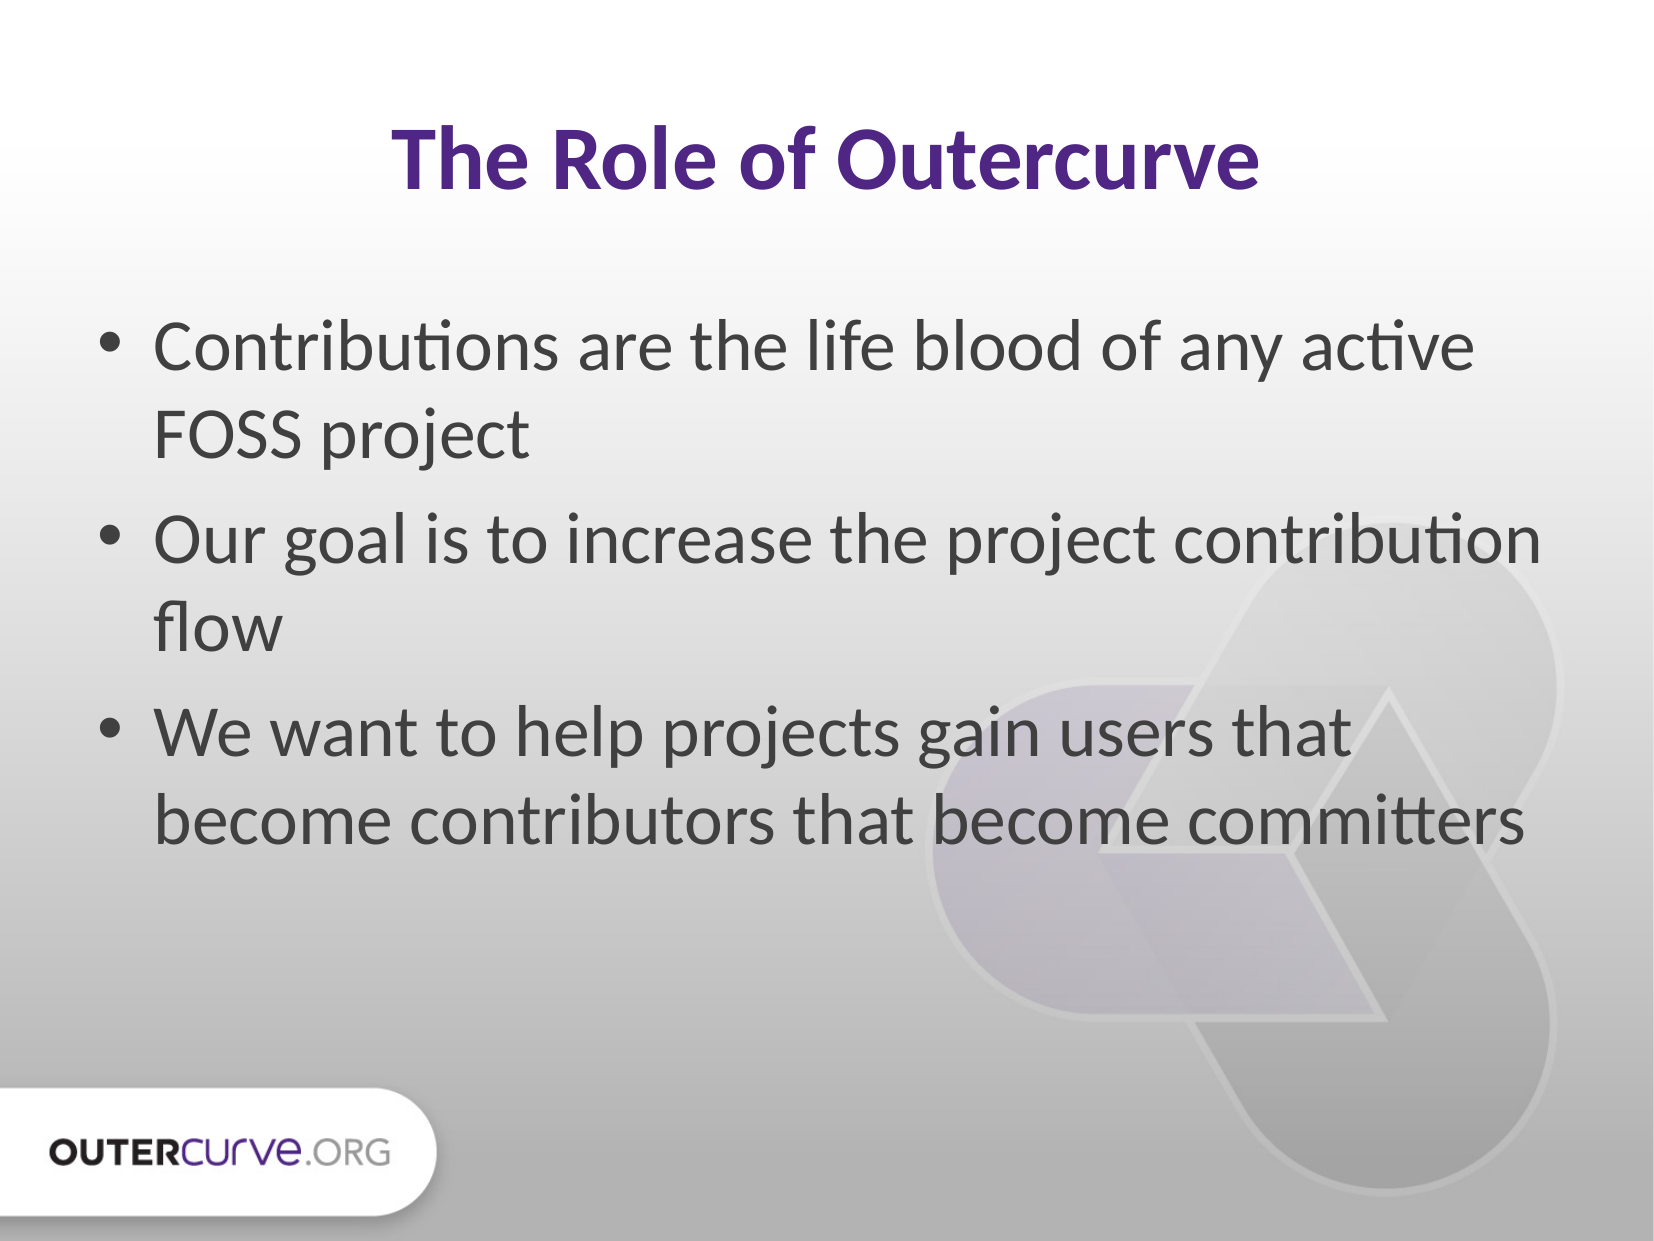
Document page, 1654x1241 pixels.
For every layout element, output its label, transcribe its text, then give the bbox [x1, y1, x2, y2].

list Contributions are the life blood of any active FOSS project Our goal is to increase the project contribution flow We want to help projects gain users that become contributors that become committers [82, 289, 1571, 1070]
picture [0, 0, 1654, 1241]
title The Role of Outercurve [82, 49, 1571, 257]
